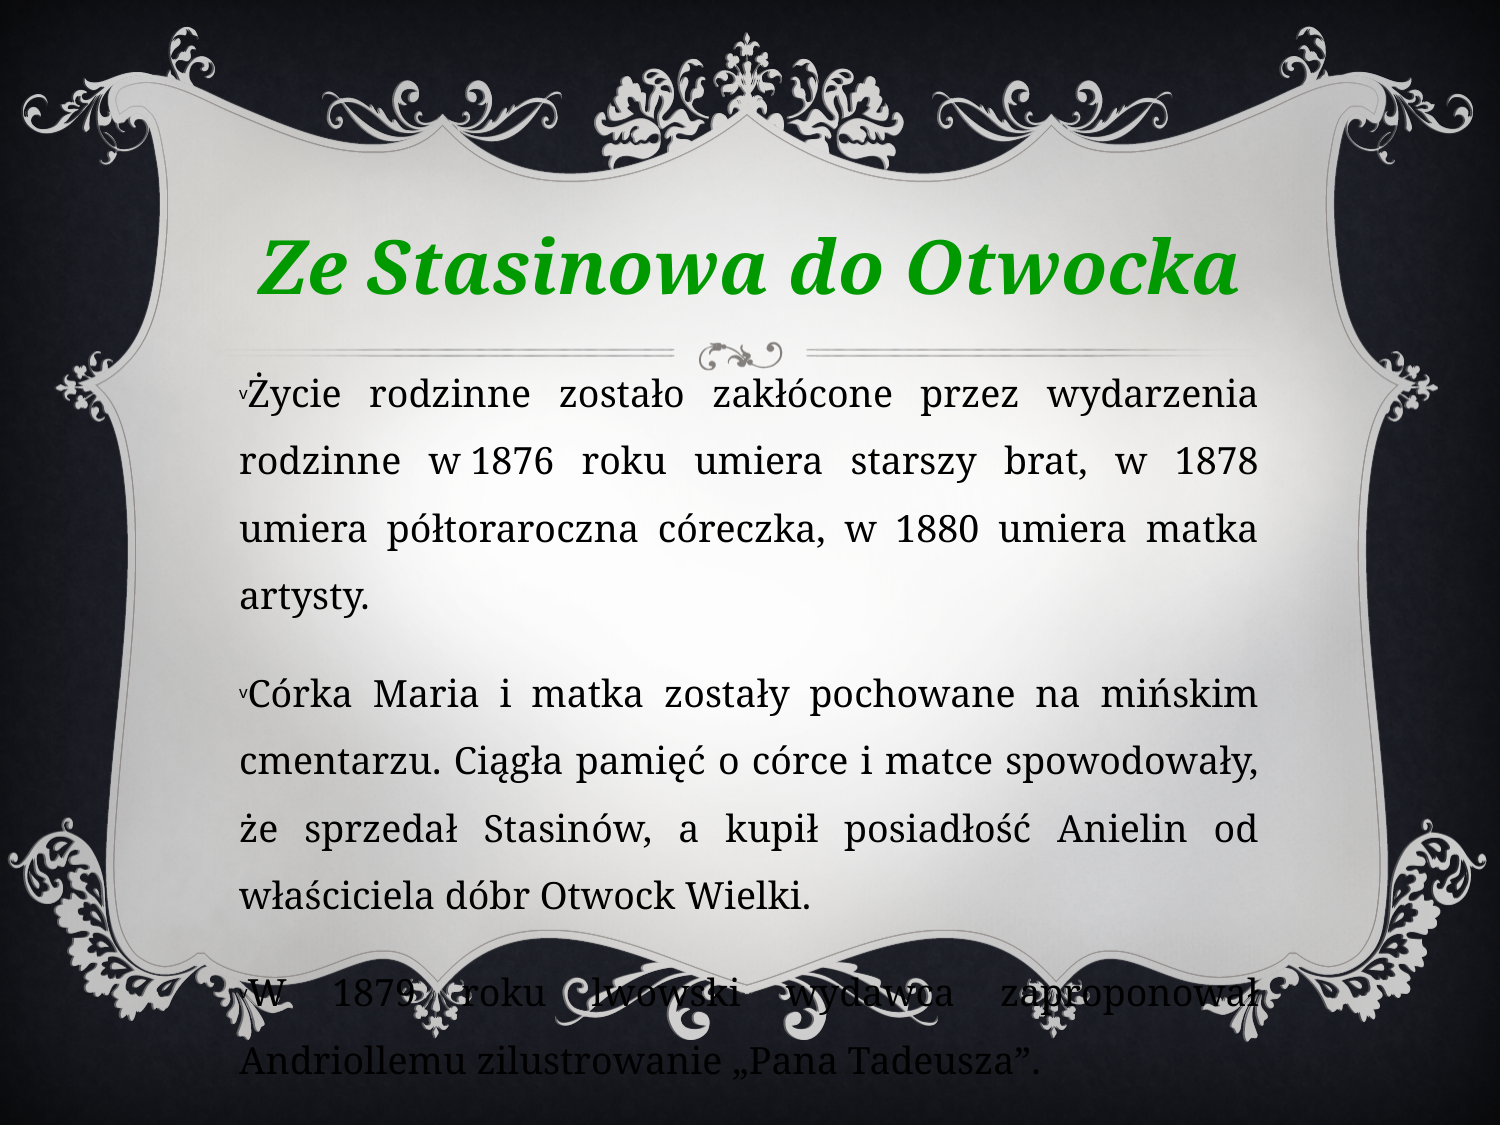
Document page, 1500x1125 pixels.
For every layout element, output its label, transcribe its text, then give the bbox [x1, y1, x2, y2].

title Ze Stasinowa do Otwocka [225, 212, 1275, 325]
picture [0, 0, 1500, 1125]
list Życie rodzinne zostało zakłócone przez wydarzenia rodzinne w 1876 roku umiera starszy brat, w 1878 umiera półtoraroczna córeczka, w 1880 umiera matka artysty. Córka Maria i matka zostały pochowane na mińskim cmentarzu. Ciągła pamięć o córce i matce spowodowały, że sprzedał Stasinów, a kupił posiadłość Anielin od właściciela dóbr Otwock Wielki. W 1879 roku lwowski wydawca zaproponował Andriollemu zilustrowanie „Pana Tadeusza”. [224, 340, 1275, 886]
